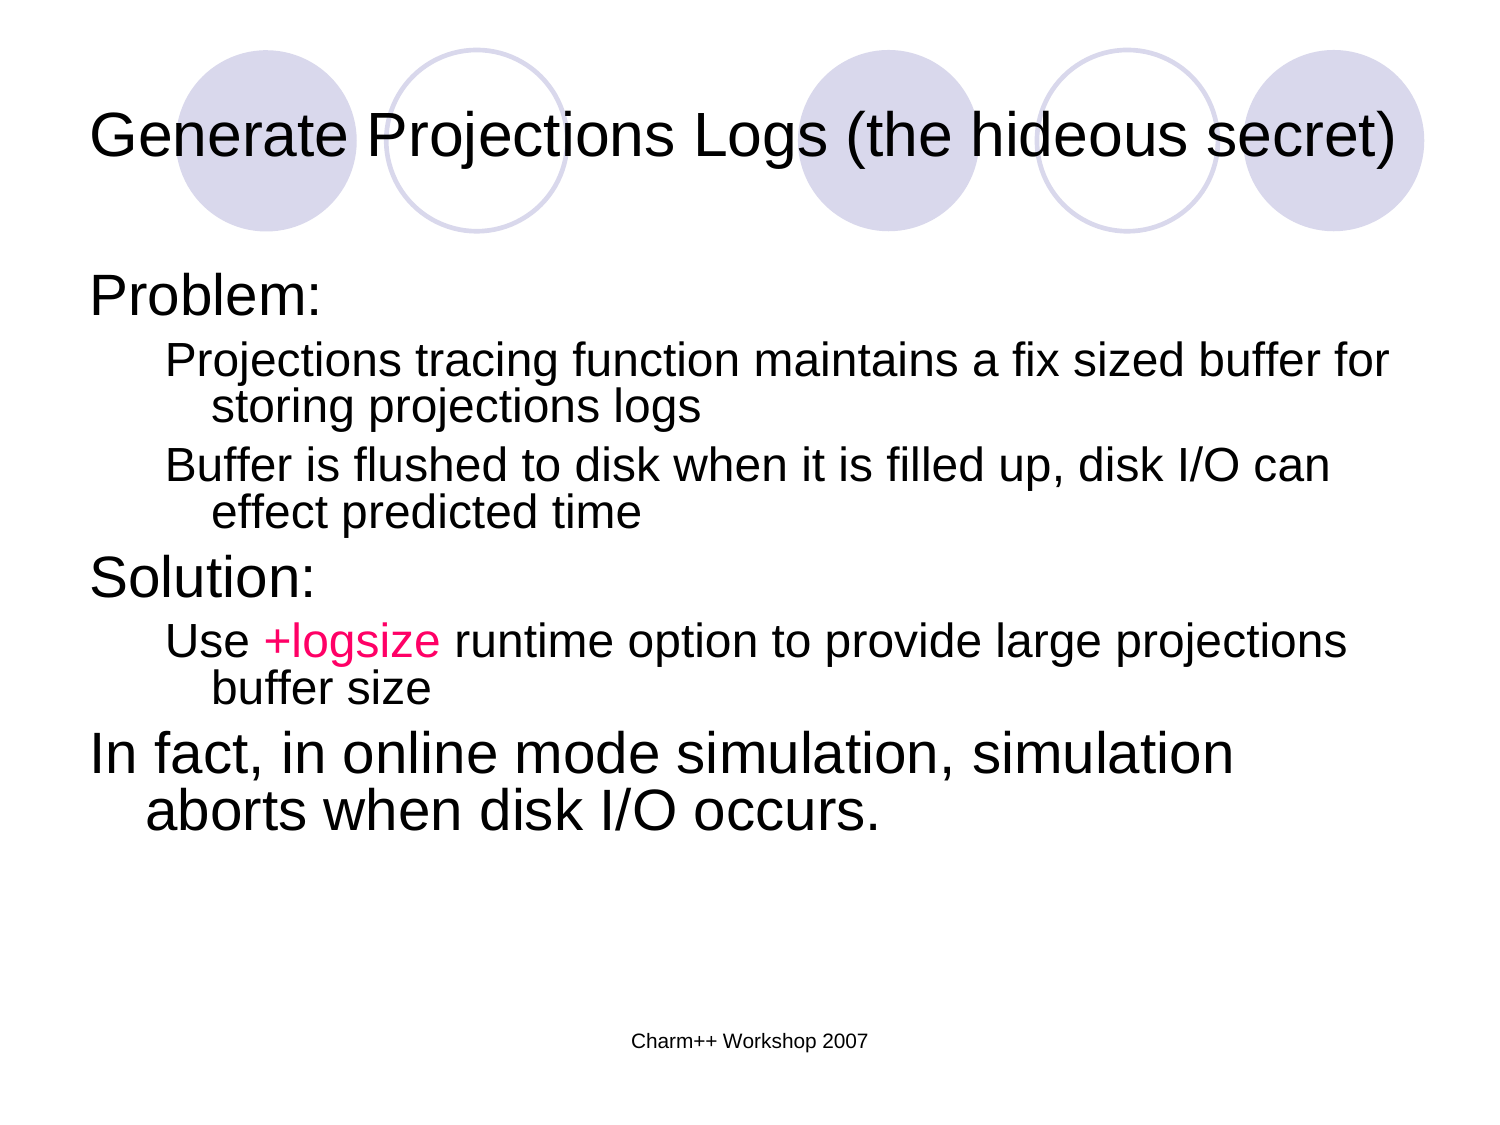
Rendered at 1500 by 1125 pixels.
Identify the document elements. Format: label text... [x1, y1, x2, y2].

list Problem: Projections tracing function maintains a fix sized buffer for storing projections logs Buffer is flushed to disk when it is filled up, disk I/O can effect predicted time Solution: Use +logsize runtime option to provide large projections buffer size In fact, in online mode simulation, simulation aborts when disk I/O occurs. [75, 262, 1426, 1006]
title Generate Projections Logs (the hideous secret) [75, 45, 1426, 233]
